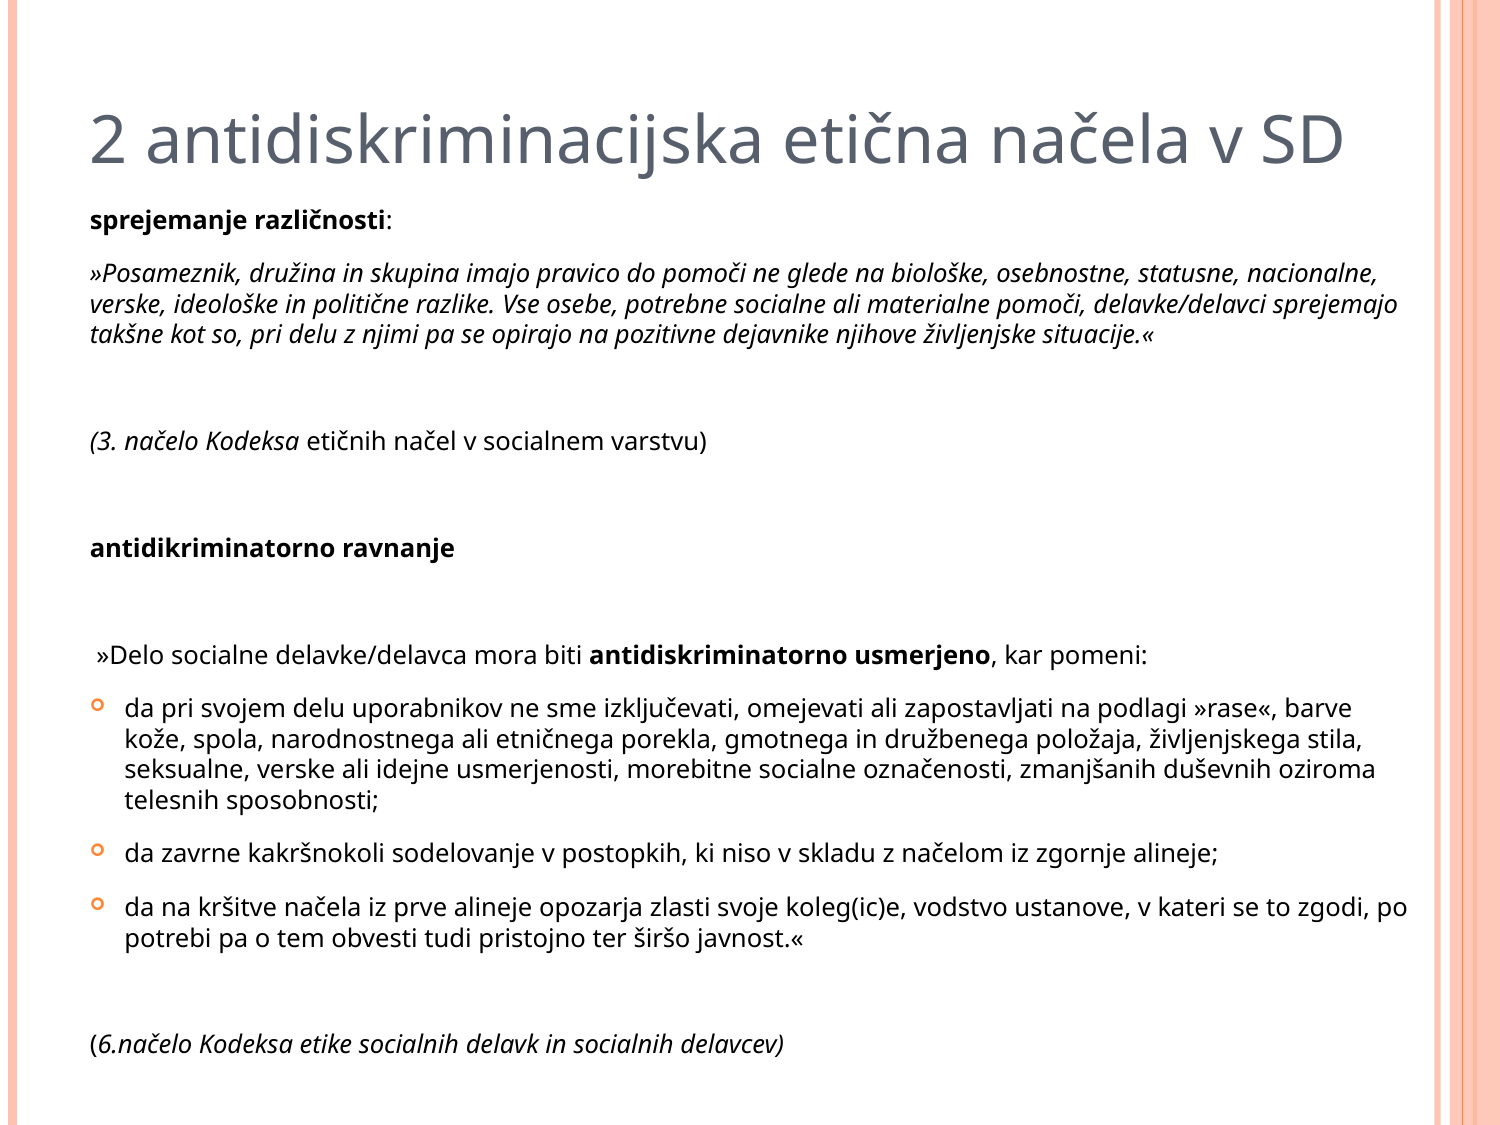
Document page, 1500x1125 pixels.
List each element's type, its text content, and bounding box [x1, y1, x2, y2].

title 2 antidiskriminacijska etična načela v SD [75, 45, 1425, 185]
list sprejemanje različnosti: »Posameznik, družina in skupina imajo pravico do pomoči ne glede na biološke, osebnostne, statusne, nacionalne, verske, ideološke in politične razlike. Vse osebe, potrebne socialne ali materialne pomoči, delavke/delavci sprejemajo takšne kot so, pri delu z njimi pa se opirajo na pozitivne dejavnike njihove življenjske situacije.« (3. načelo Kodeksa etičnih načel v socialnem varstvu) antidikriminatorno ravnanje »Delo socialne delavke/delavca mora biti antidiskriminatorno usmerjeno, kar pomeni: da pri svojem delu uporabnikov ne sme izključevati, omejevati ali zapostavljati na podlagi »rase«, barve kože, spola, narodnostnega ali etničnega porekla, gmotnega in družbenega položaja, življenjskega stila, seksualne, verske ali idejne usmerjenosti, morebitne socialne označenosti, zmanjšanih duševnih oziroma telesnih sposobnosti; da zavrne kakršnokoli sodelovanje v postopkih, ki niso v skladu z načelom iz zgornje alineje; da na kršitve načela iz prve alineje opozarja zlasti svoje koleg(ic)e, vodstvo ustanove, v kateri se to zgodi, po potrebi pa o tem obvesti tudi pristojno ter širšo javnost.« (6.načelo Kodeksa etike socialnih delavk in socialnih delavcev) [75, 196, 1425, 1071]
